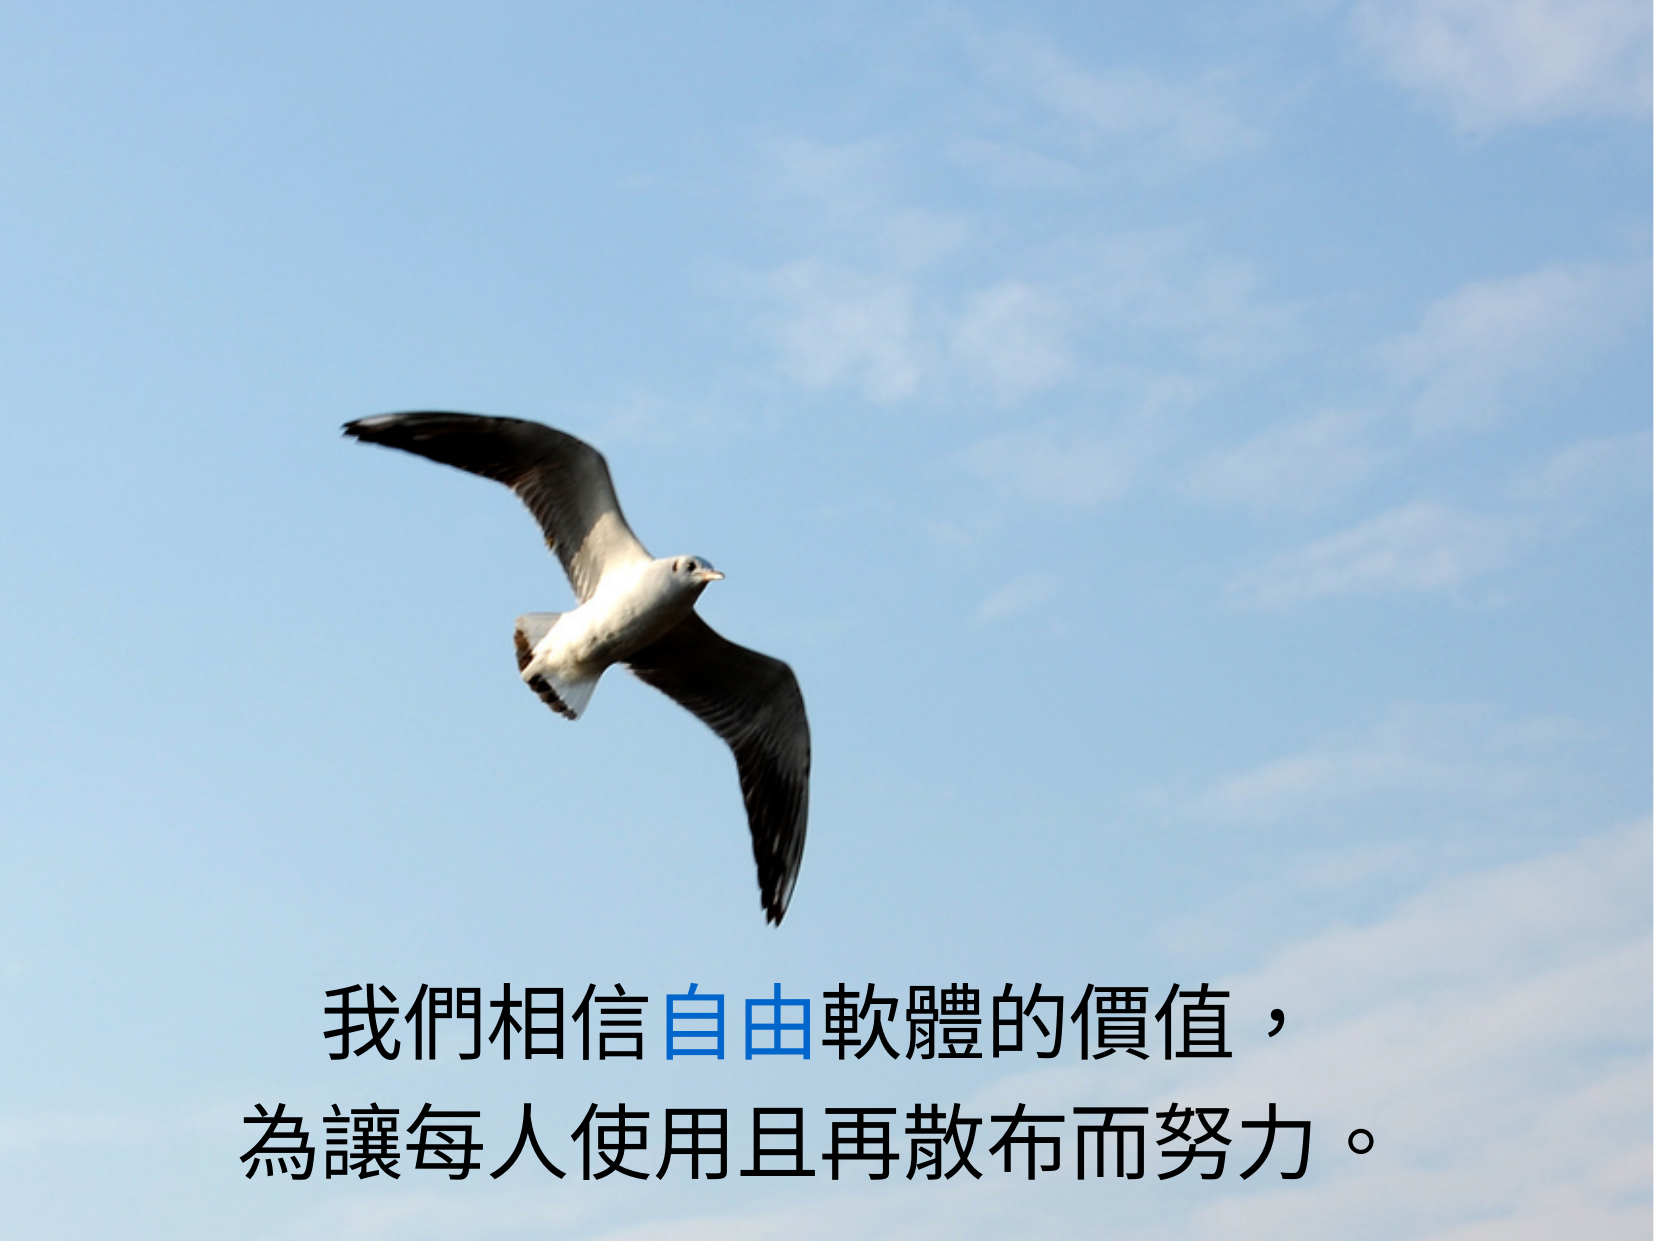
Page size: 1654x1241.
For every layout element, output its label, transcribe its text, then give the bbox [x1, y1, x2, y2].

list 我們相信自由軟體的價值， 為讓每人使用且再散布而努力。 [92, 956, 1548, 1241]
picture [0, 0, 1654, 1241]
